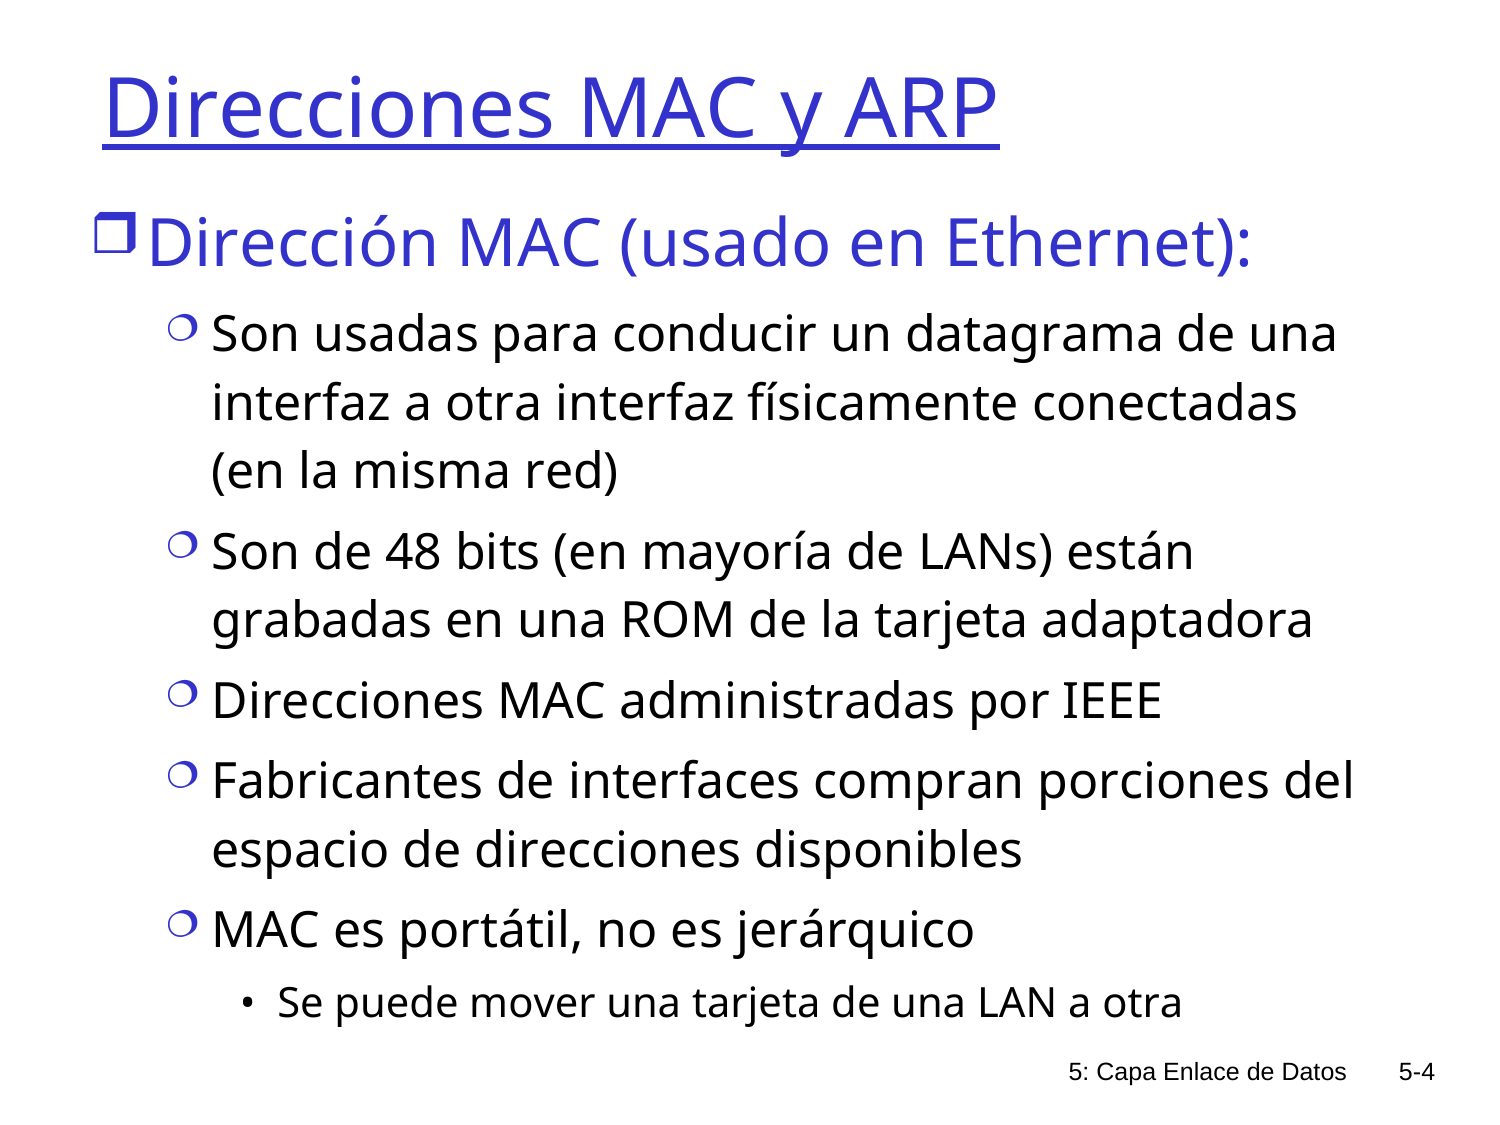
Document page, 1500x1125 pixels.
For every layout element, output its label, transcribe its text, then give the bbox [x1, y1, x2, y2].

list Dirección MAC (usado en Ethernet): Son usadas para conducir un datagrama de una interfaz a otra interfaz físicamente conectadas (en la misma red) Son de 48 bits (en mayoría de LANs) están grabadas en una ROM de la tarjeta adaptadora Direcciones MAC administradas por IEEE Fabricantes de interfaces compran porciones del espacio de direcciones disponibles MAC es portátil, no es jerárquico Se puede mover una tarjeta de una LAN a otra [75, 187, 1388, 1013]
title Direcciones MAC y ARP [87, 23, 1363, 187]
